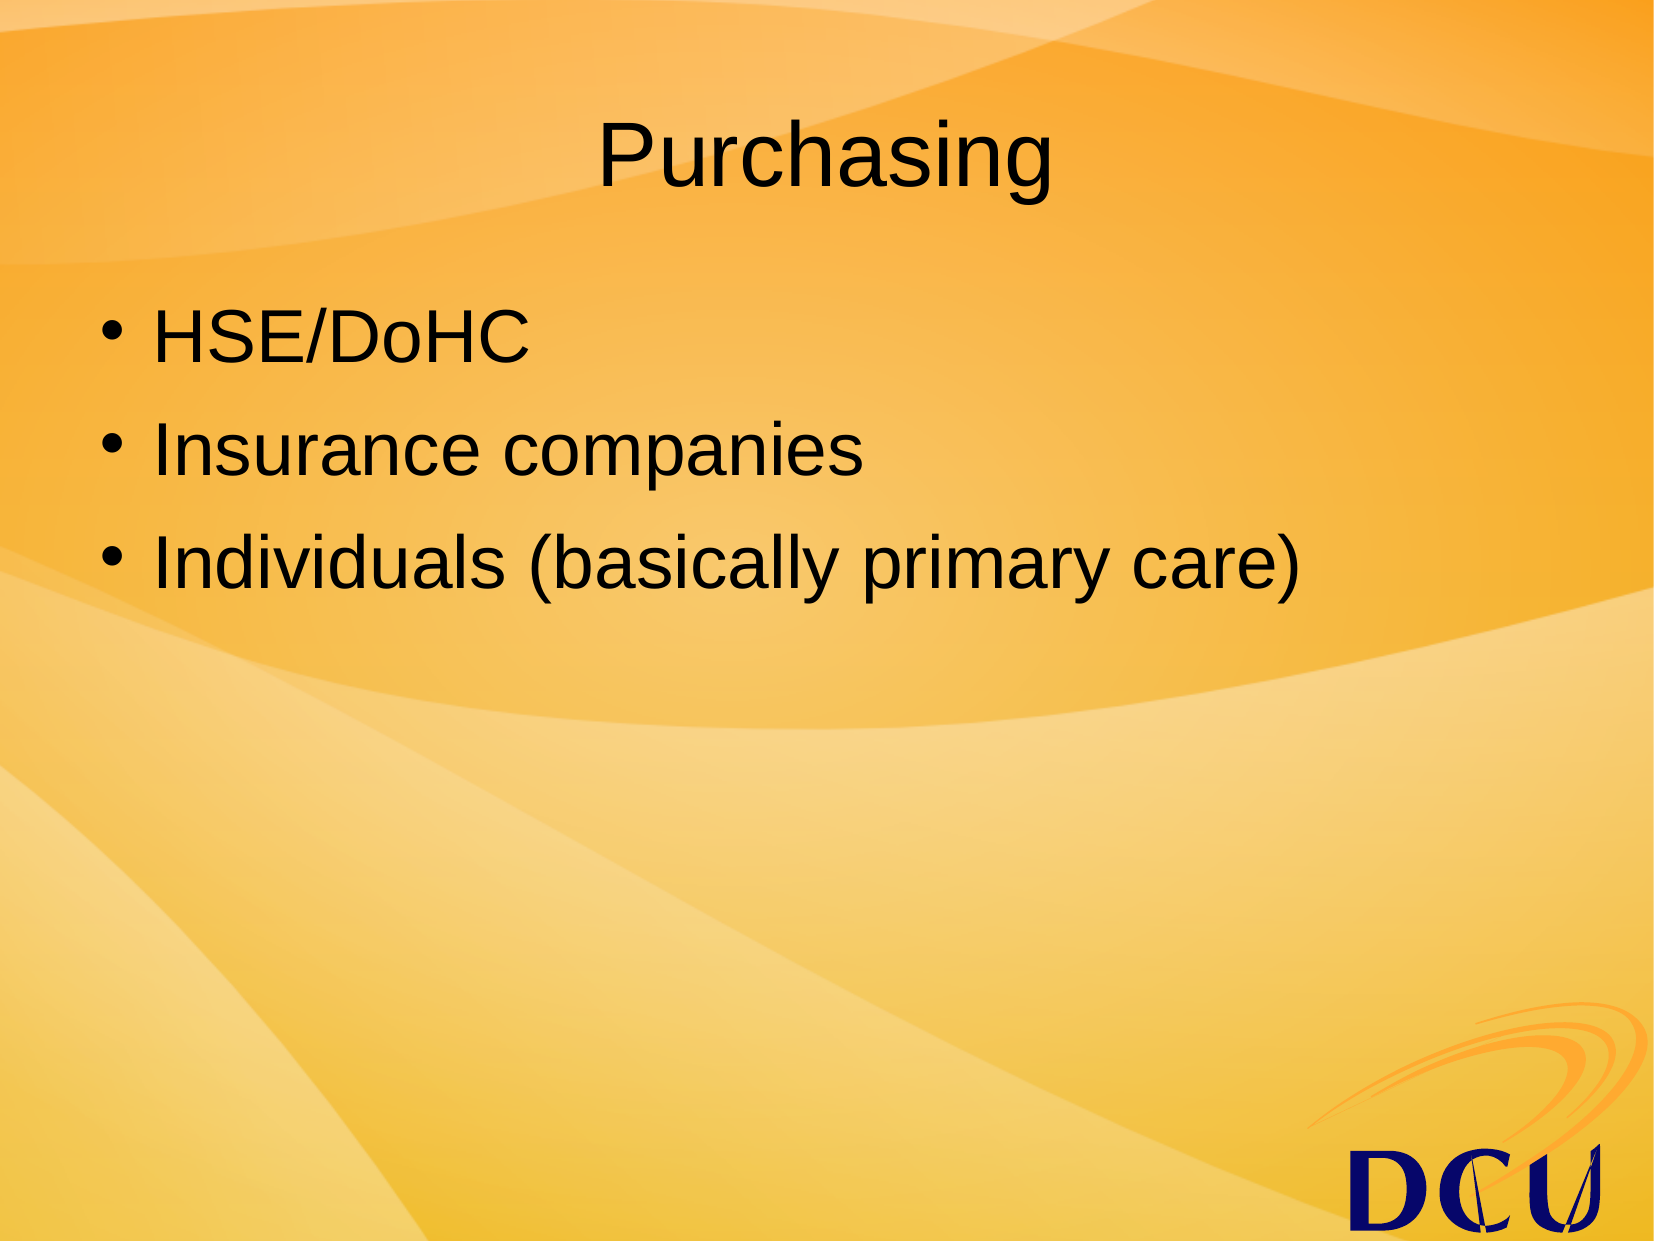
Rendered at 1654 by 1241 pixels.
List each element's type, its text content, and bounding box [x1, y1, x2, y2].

picture [0, 0, 1654, 1241]
title Purchasing [82, 56, 1571, 249]
list HSE/DoHC Insurance companies Individuals (basically primary care) [82, 290, 1571, 1094]
